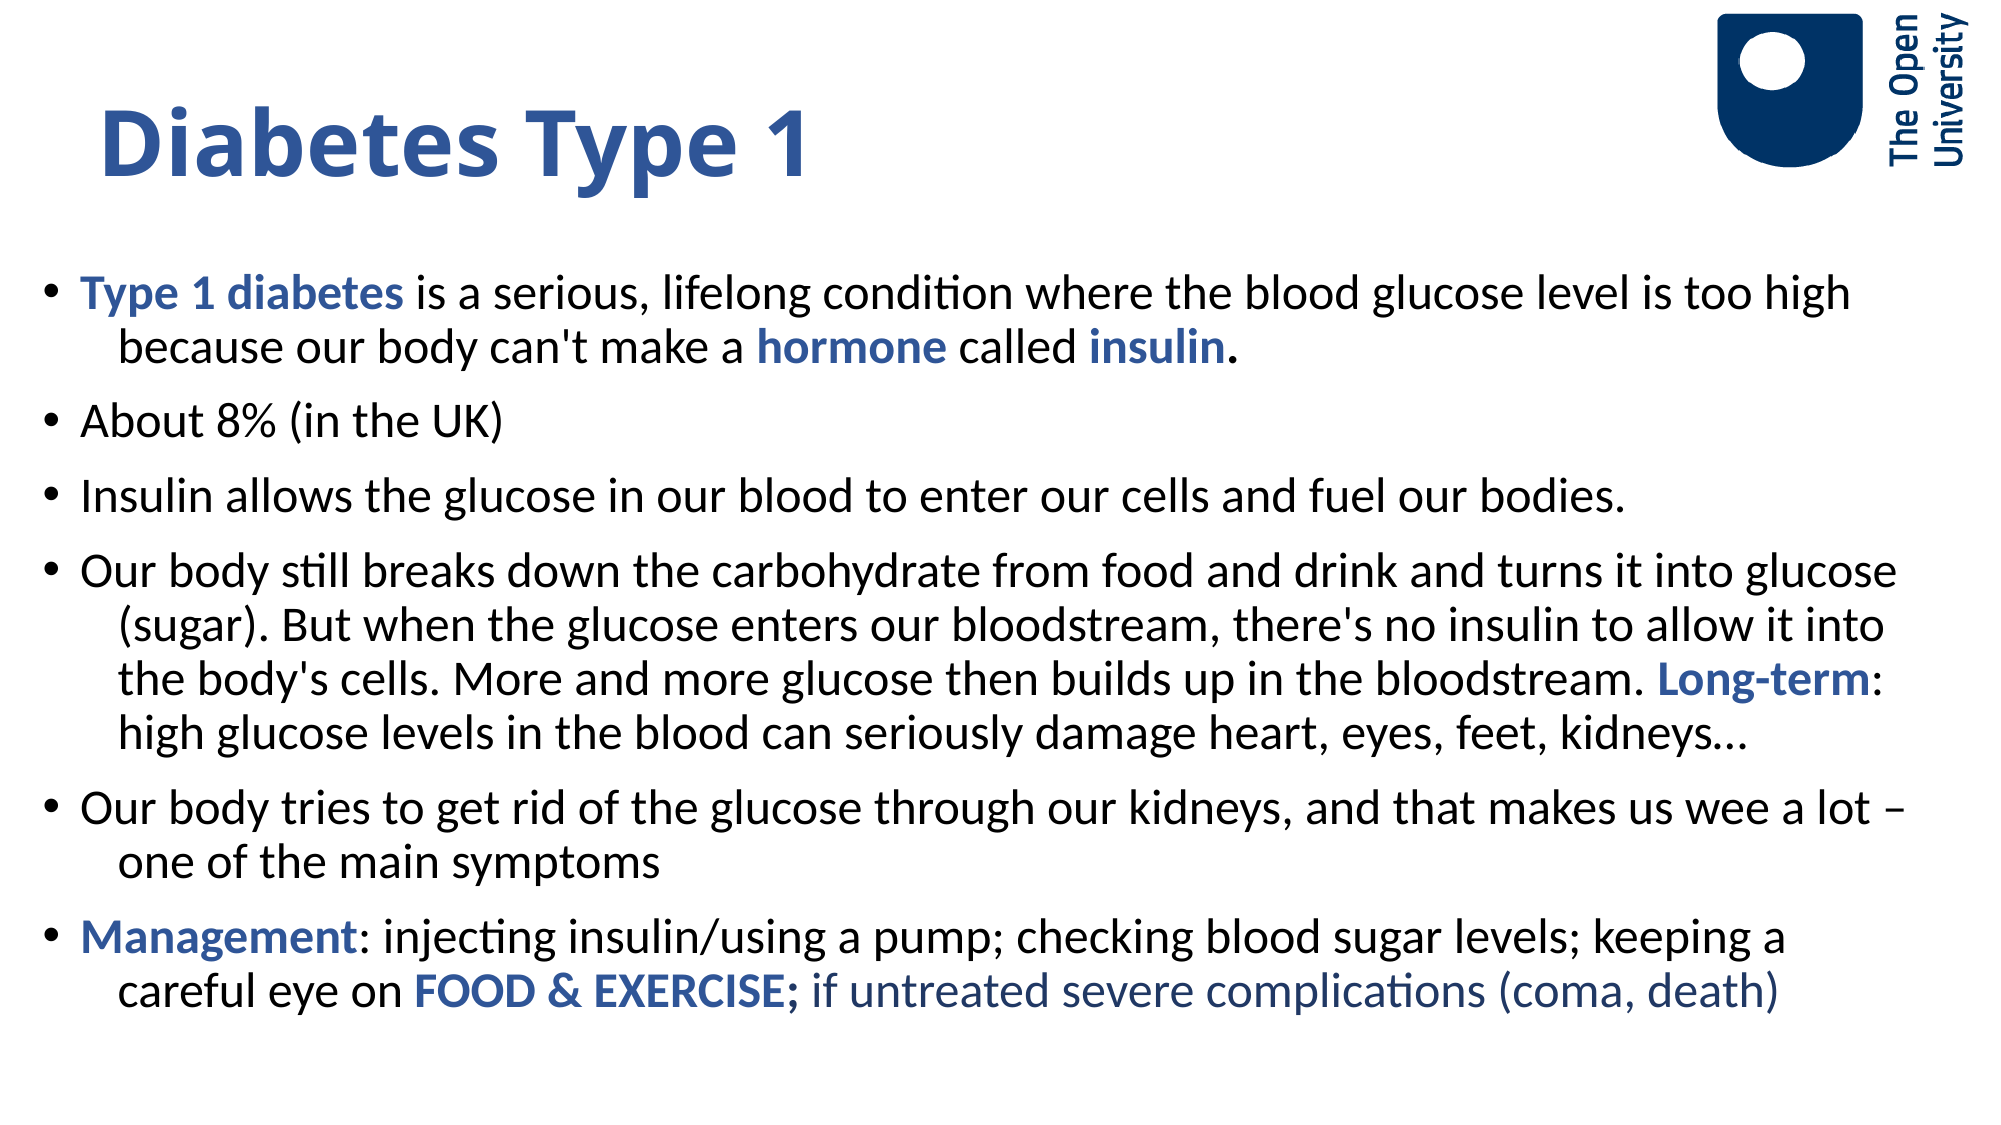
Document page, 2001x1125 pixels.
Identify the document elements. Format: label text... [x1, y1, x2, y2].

title Diabetes Type 1 [82, 38, 1808, 256]
picture [1716, 10, 1971, 170]
list Type 1 diabetes is a serious, lifelong condition where the blood glucose level is too high because our body can't make a hormone called insulin. About 8% (in the UK) Insulin allows the glucose in our blood to enter our cells and fuel our bodies. Our body still breaks down the carbohydrate from food and drink and turns it into glucose (sugar). But when the glucose enters our bloodstream, there's no insulin to allow it into the body's cells. More and more glucose then builds up in the bloodstream. Long-term: high glucose levels in the blood can seriously damage heart, eyes, feet, kidneys… Our body tries to get rid of the glucose through our kidneys, and that makes us wee a lot – one of the main symptoms Management: injecting insulin/using a pump; checking blood sugar levels; keeping a careful eye on FOOD & EXERCISE; if untreated severe complications (coma, death) [27, 258, 1951, 1087]
